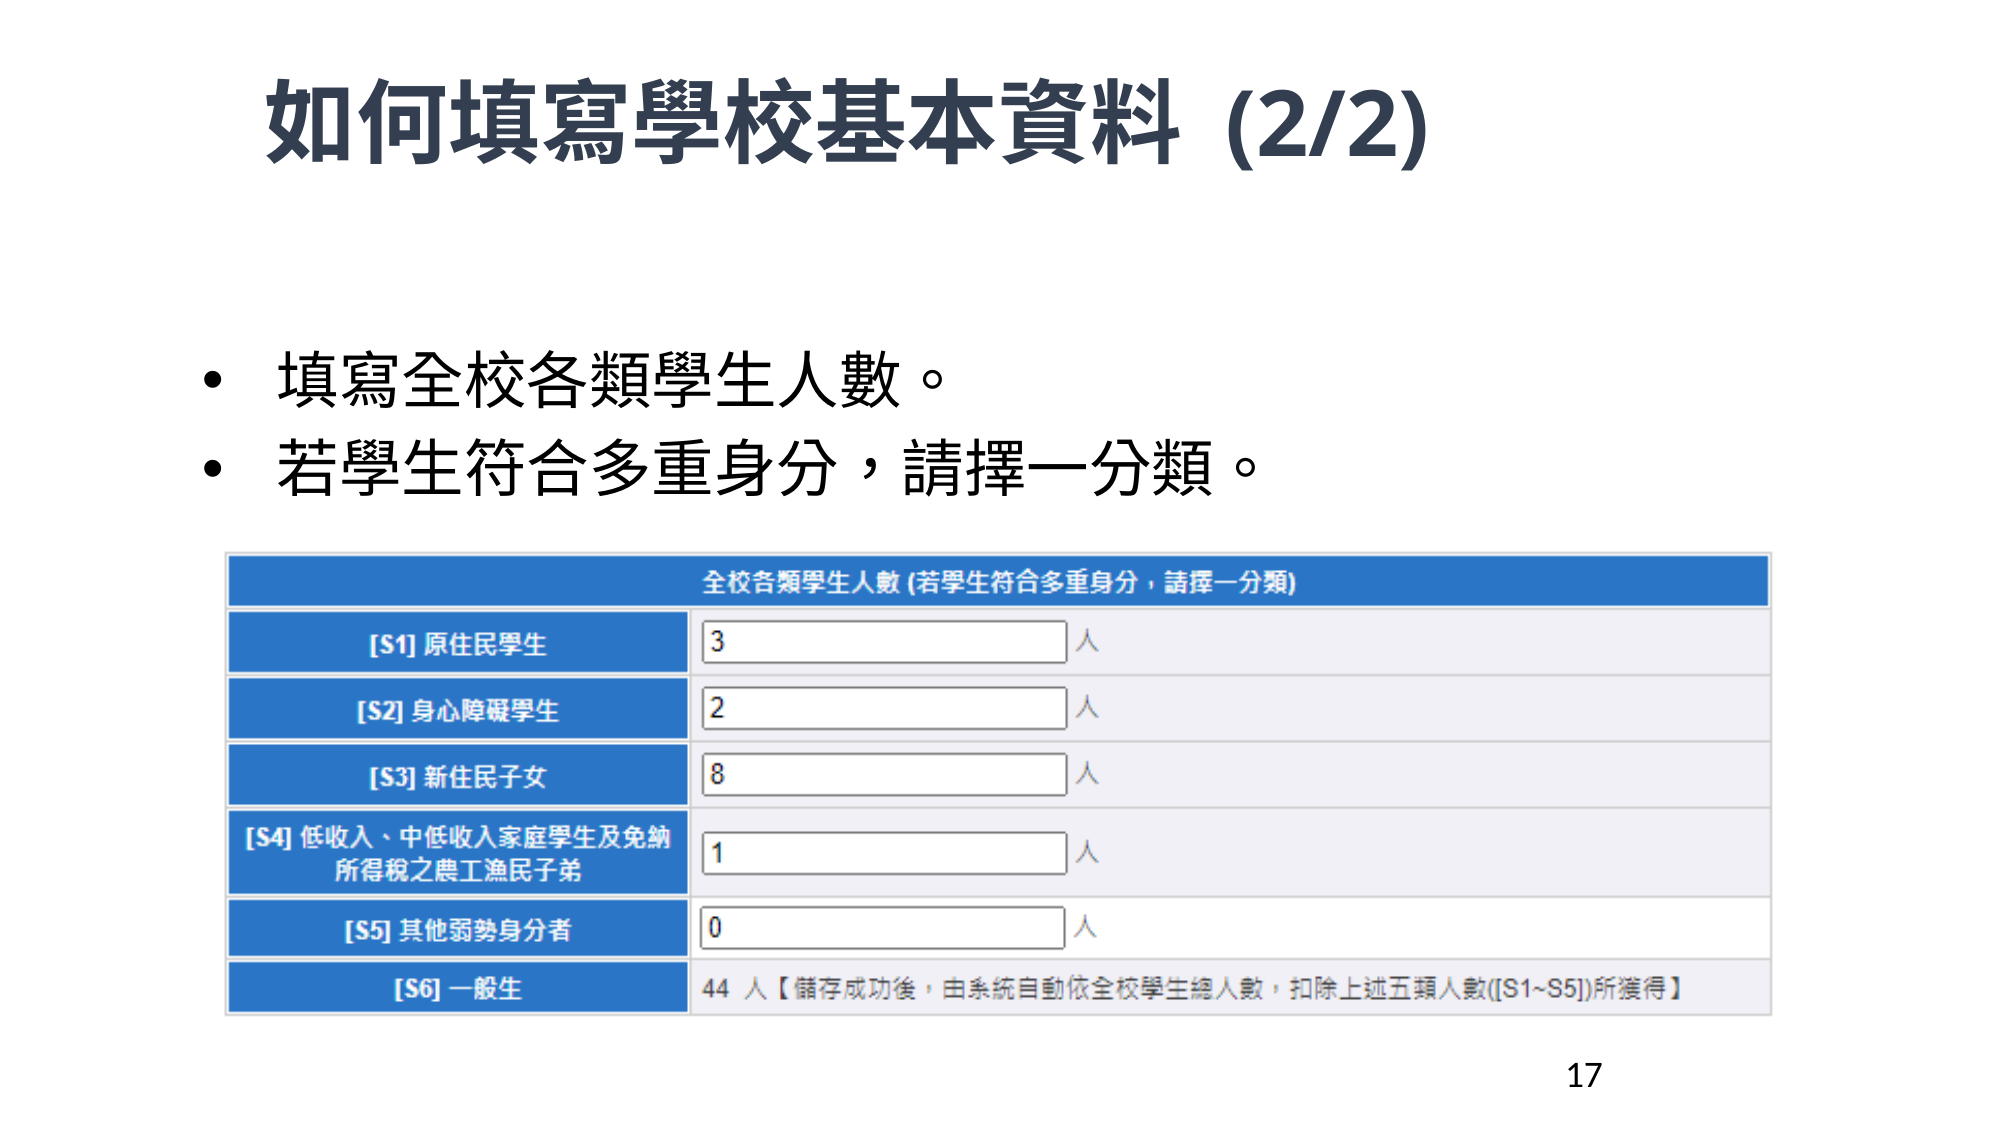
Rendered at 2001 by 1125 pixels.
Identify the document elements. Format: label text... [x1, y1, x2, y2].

text_box [1550, 1042, 2000, 1103]
picture [217, 542, 1783, 1031]
text_box 如何填寫學校基本資料 (2/2) [250, 58, 1445, 183]
subtitle 填寫全校各類學生人數。 若學生符合多重身分，請擇一分類。 [186, 341, 1865, 1031]
